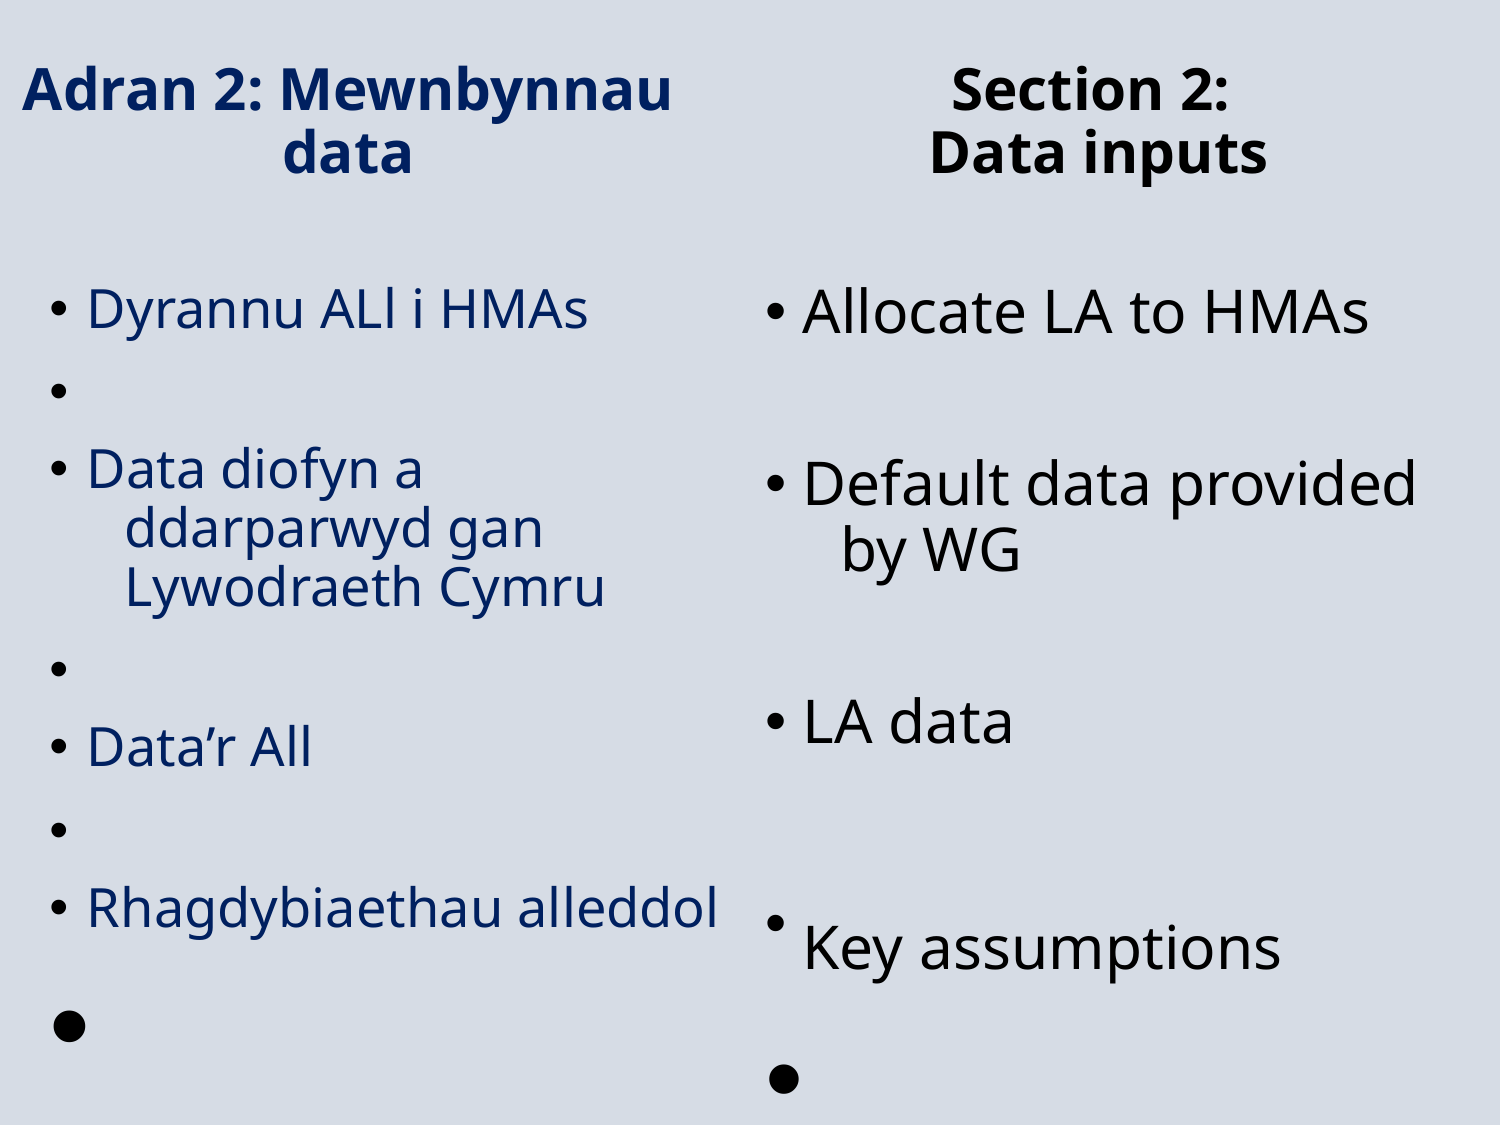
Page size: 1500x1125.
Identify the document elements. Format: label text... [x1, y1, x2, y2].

text_box Section 2: Data inputs [750, 52, 1448, 190]
title Adran 2: Mewnbynnau data [0, 52, 698, 190]
list Dyrannu ALl i HMAs Data diofyn a ddarparwyd gan Lywodraeth Cymru Data’r All Rhagdybiaethau alleddol [34, 274, 751, 1007]
text_box Allocate LA to HMAs Default data provided by WG LA data Key assumptions [750, 274, 1466, 1030]
